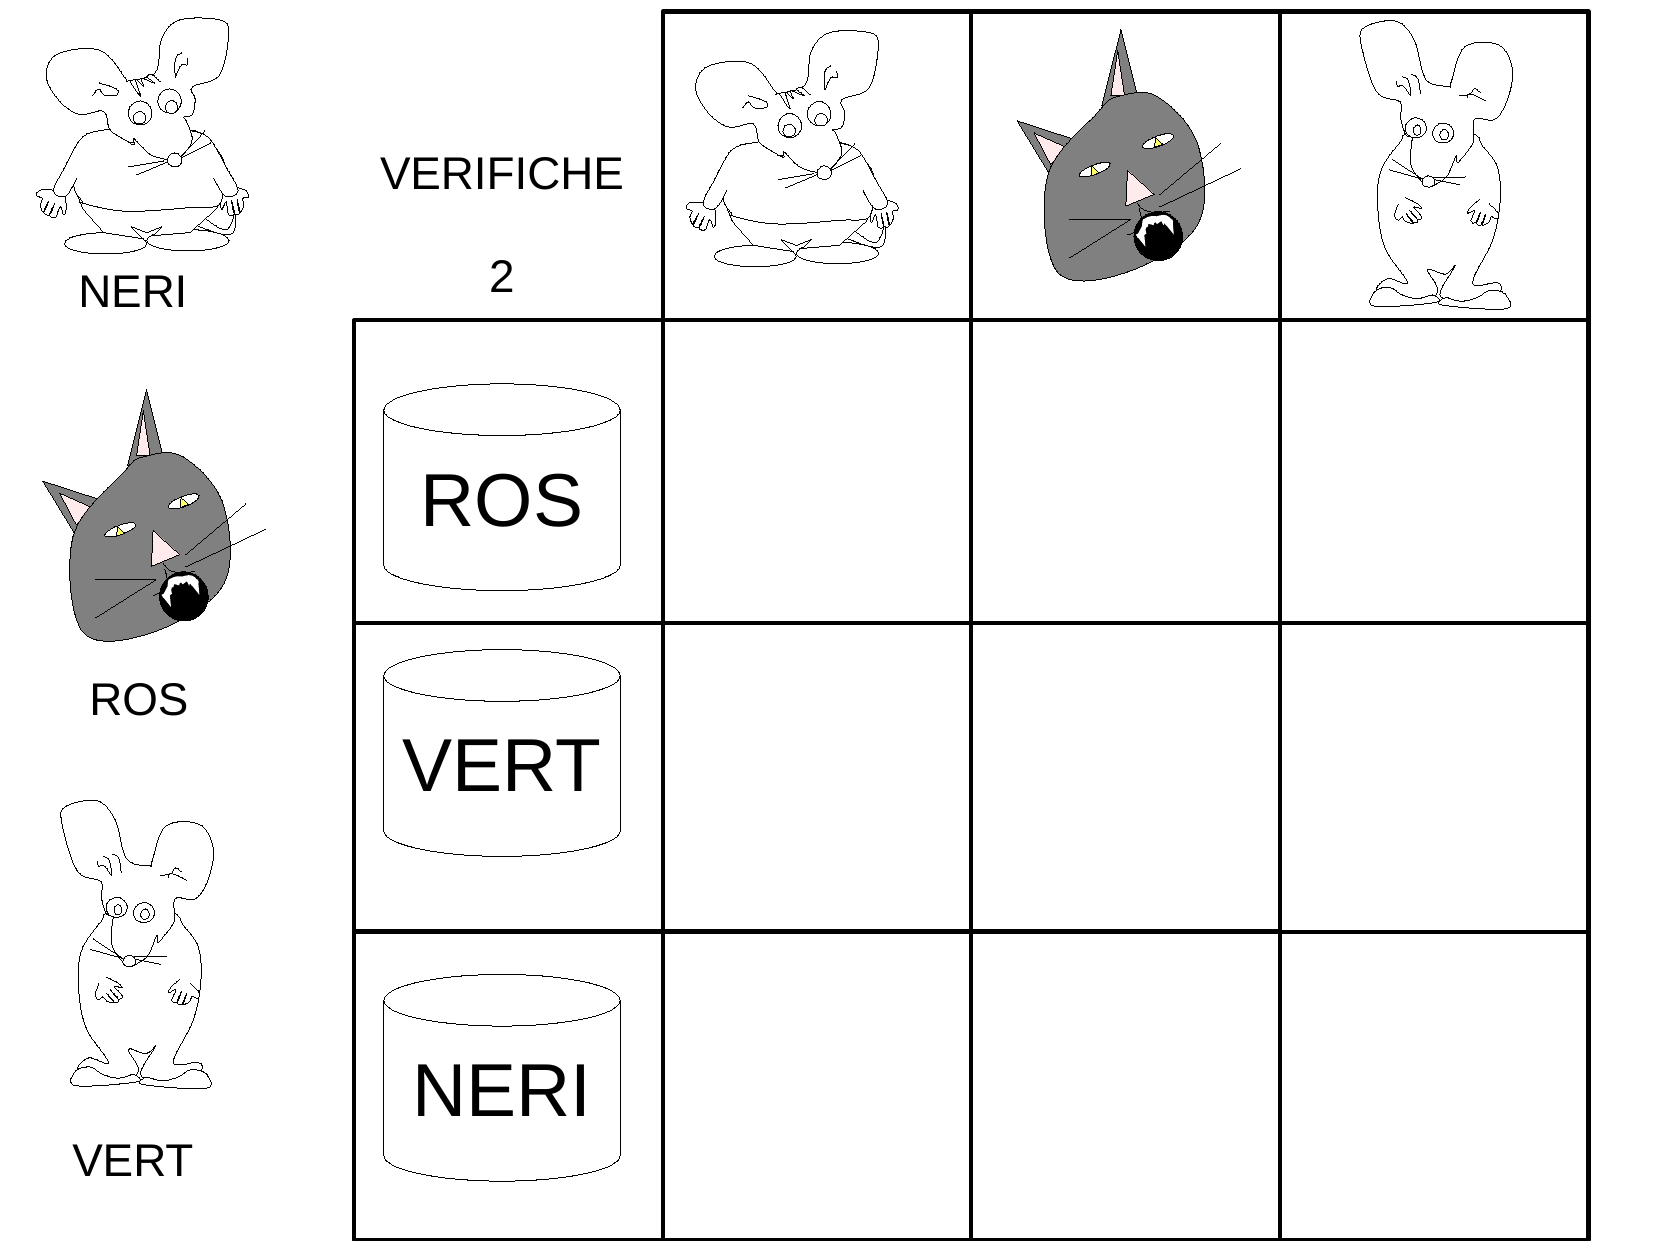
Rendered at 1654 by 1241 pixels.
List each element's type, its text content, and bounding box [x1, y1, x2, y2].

text_box [42, 389, 231, 642]
text_box VERIFICHE 2 [354, 140, 650, 310]
text_box NERI [29, 258, 237, 326]
text_box NERI [383, 1001, 621, 1182]
text_box VERT [383, 676, 621, 857]
text_box [60, 800, 214, 1089]
text_box VERT [29, 1128, 237, 1195]
text_box ROS [35, 666, 243, 733]
text_box ROS [383, 411, 621, 591]
text_box [354, 11, 1589, 1241]
text_box [36, 17, 249, 254]
